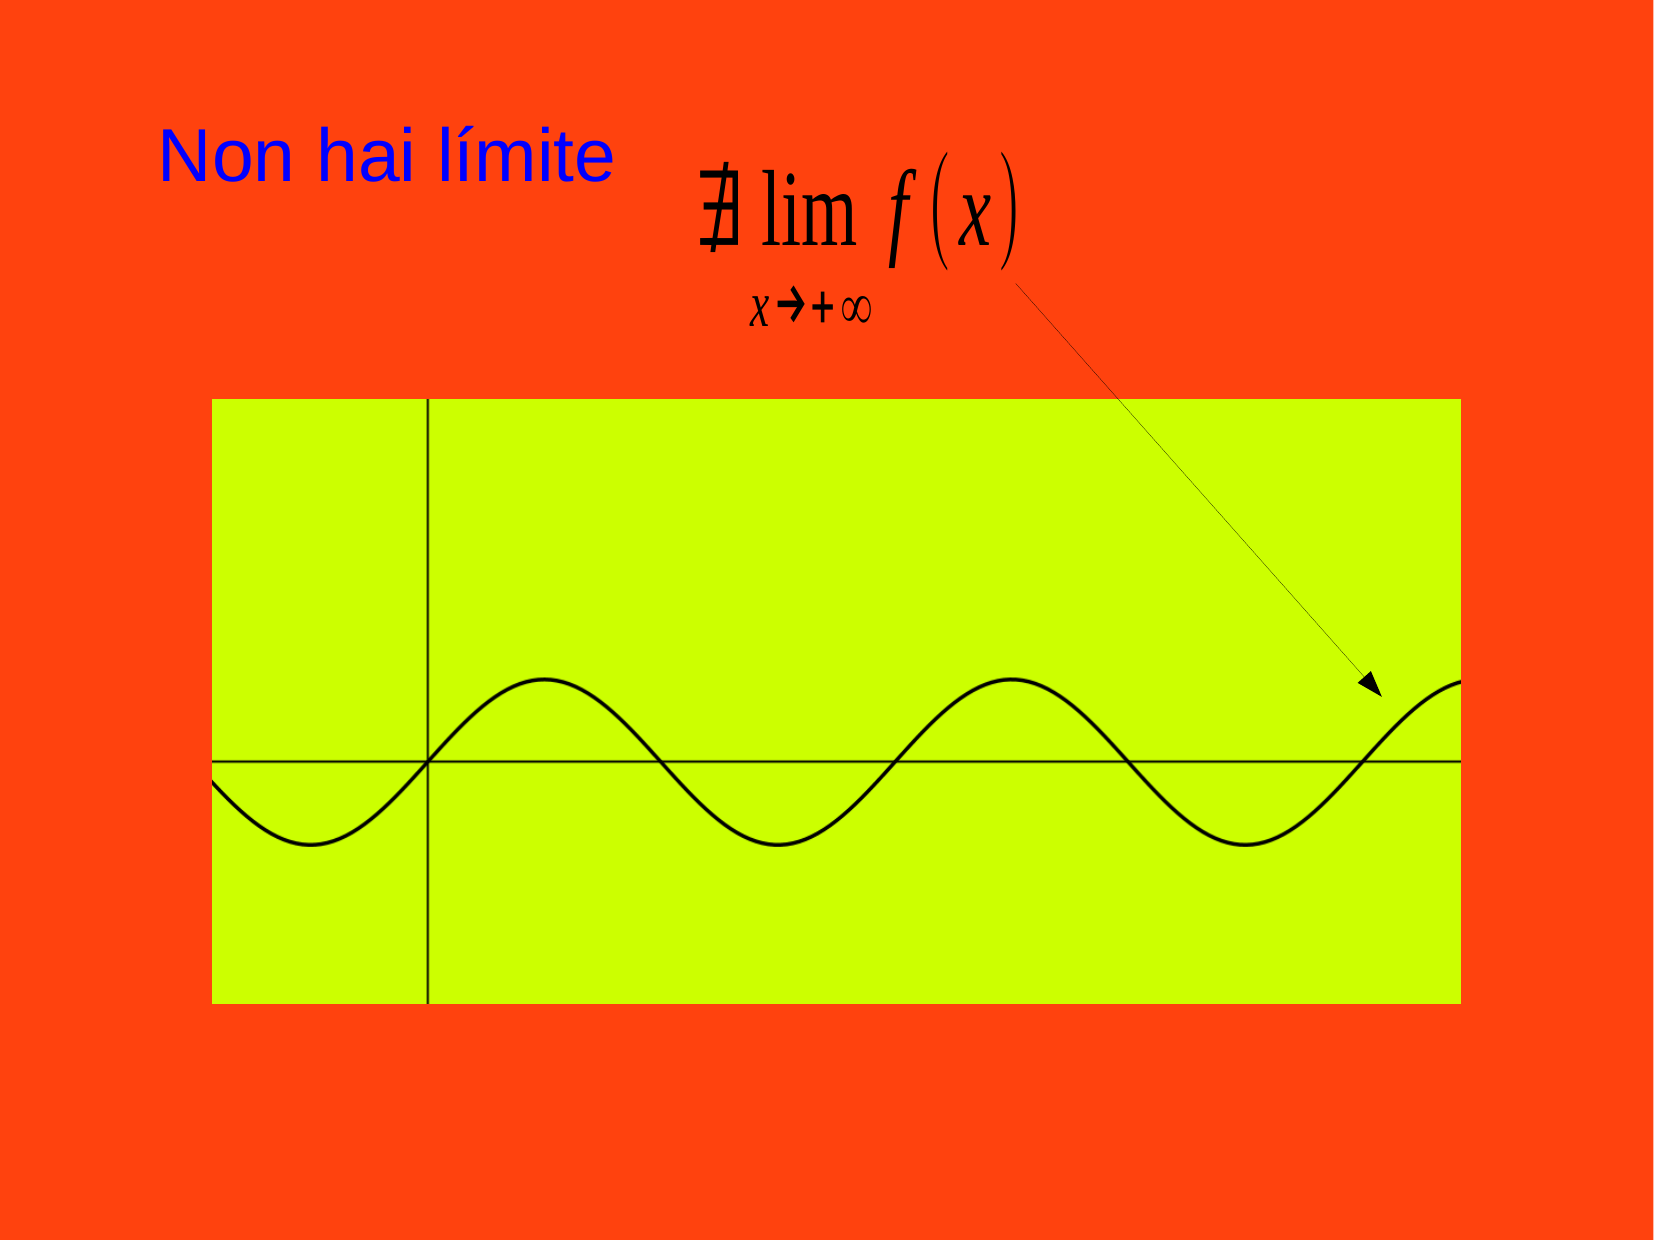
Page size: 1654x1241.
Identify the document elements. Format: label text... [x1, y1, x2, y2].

text_box Non hai límite [143, 106, 632, 206]
picture [212, 399, 1461, 1004]
chart [685, 147, 1034, 343]
